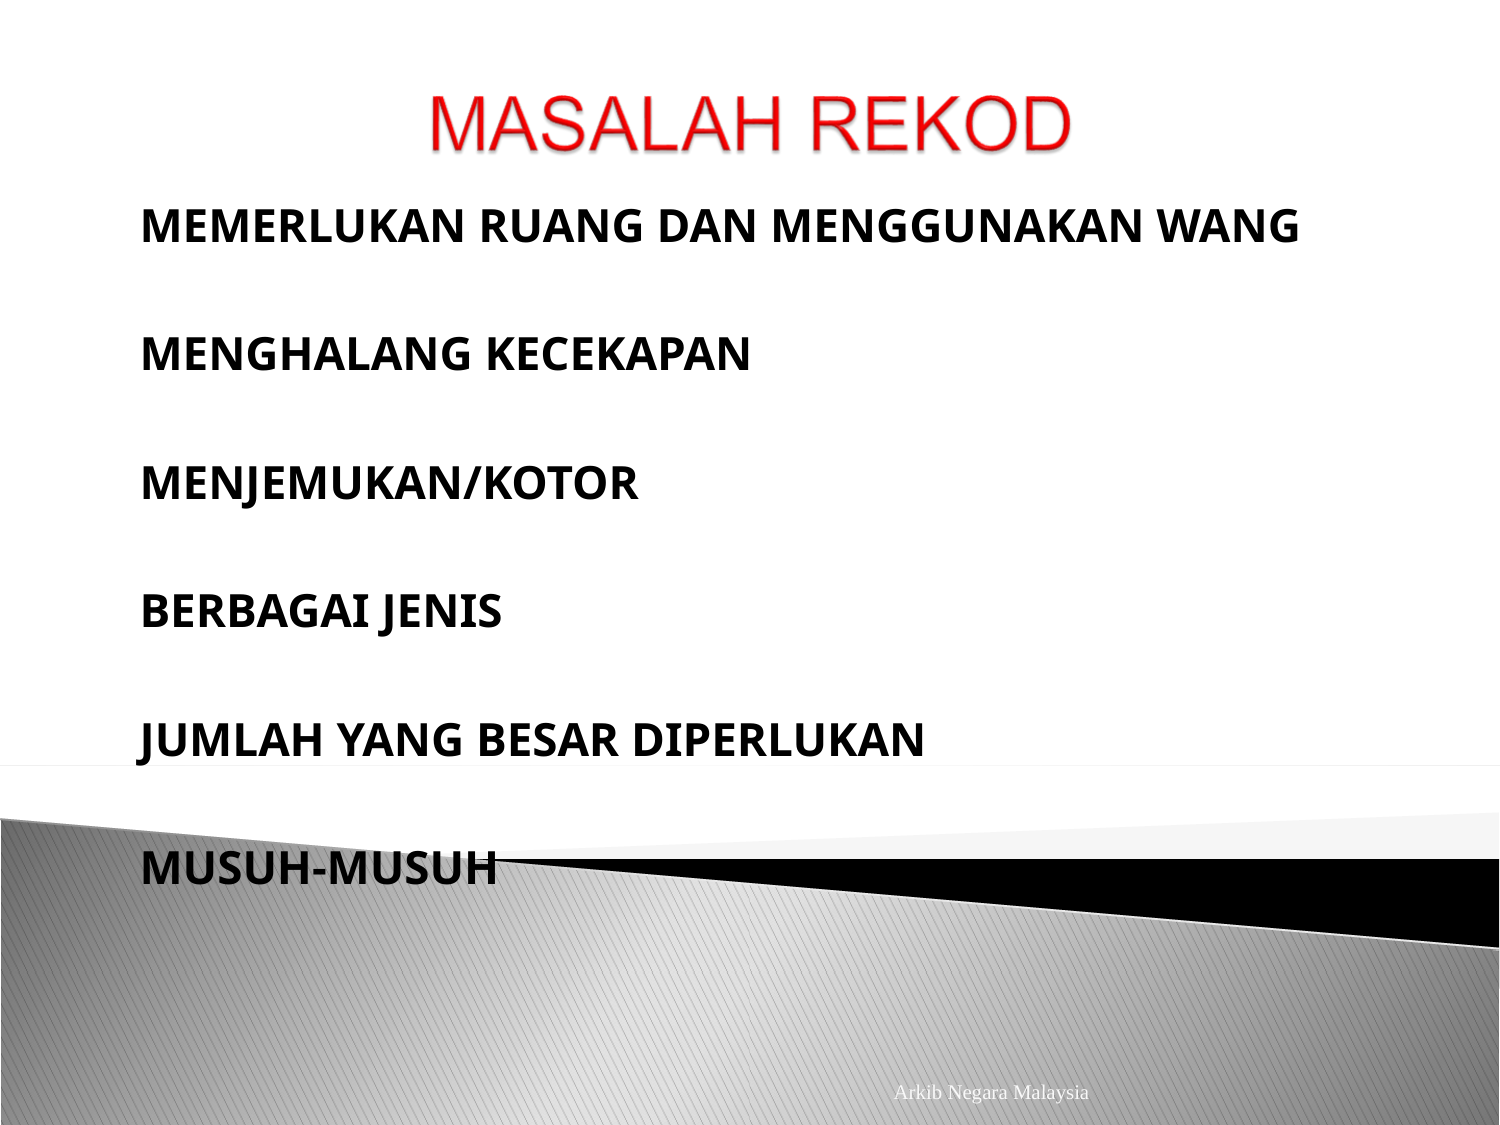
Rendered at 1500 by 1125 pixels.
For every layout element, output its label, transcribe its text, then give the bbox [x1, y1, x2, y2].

text_box Arkib Negara Malaysia [718, 1051, 1105, 1112]
text_box MEMERLUKAN RUANG DAN MENGGUNAKAN WANG MENGHALANG KECEKAPAN MENJEMUKAN/KOTOR BERBAGAI JENIS JUMLAH YANG BESAR DIPERLUKAN MUSUH-MUSUH [90, 195, 1426, 962]
picture [0, 818, 1500, 1125]
picture [113, 92, 1389, 175]
